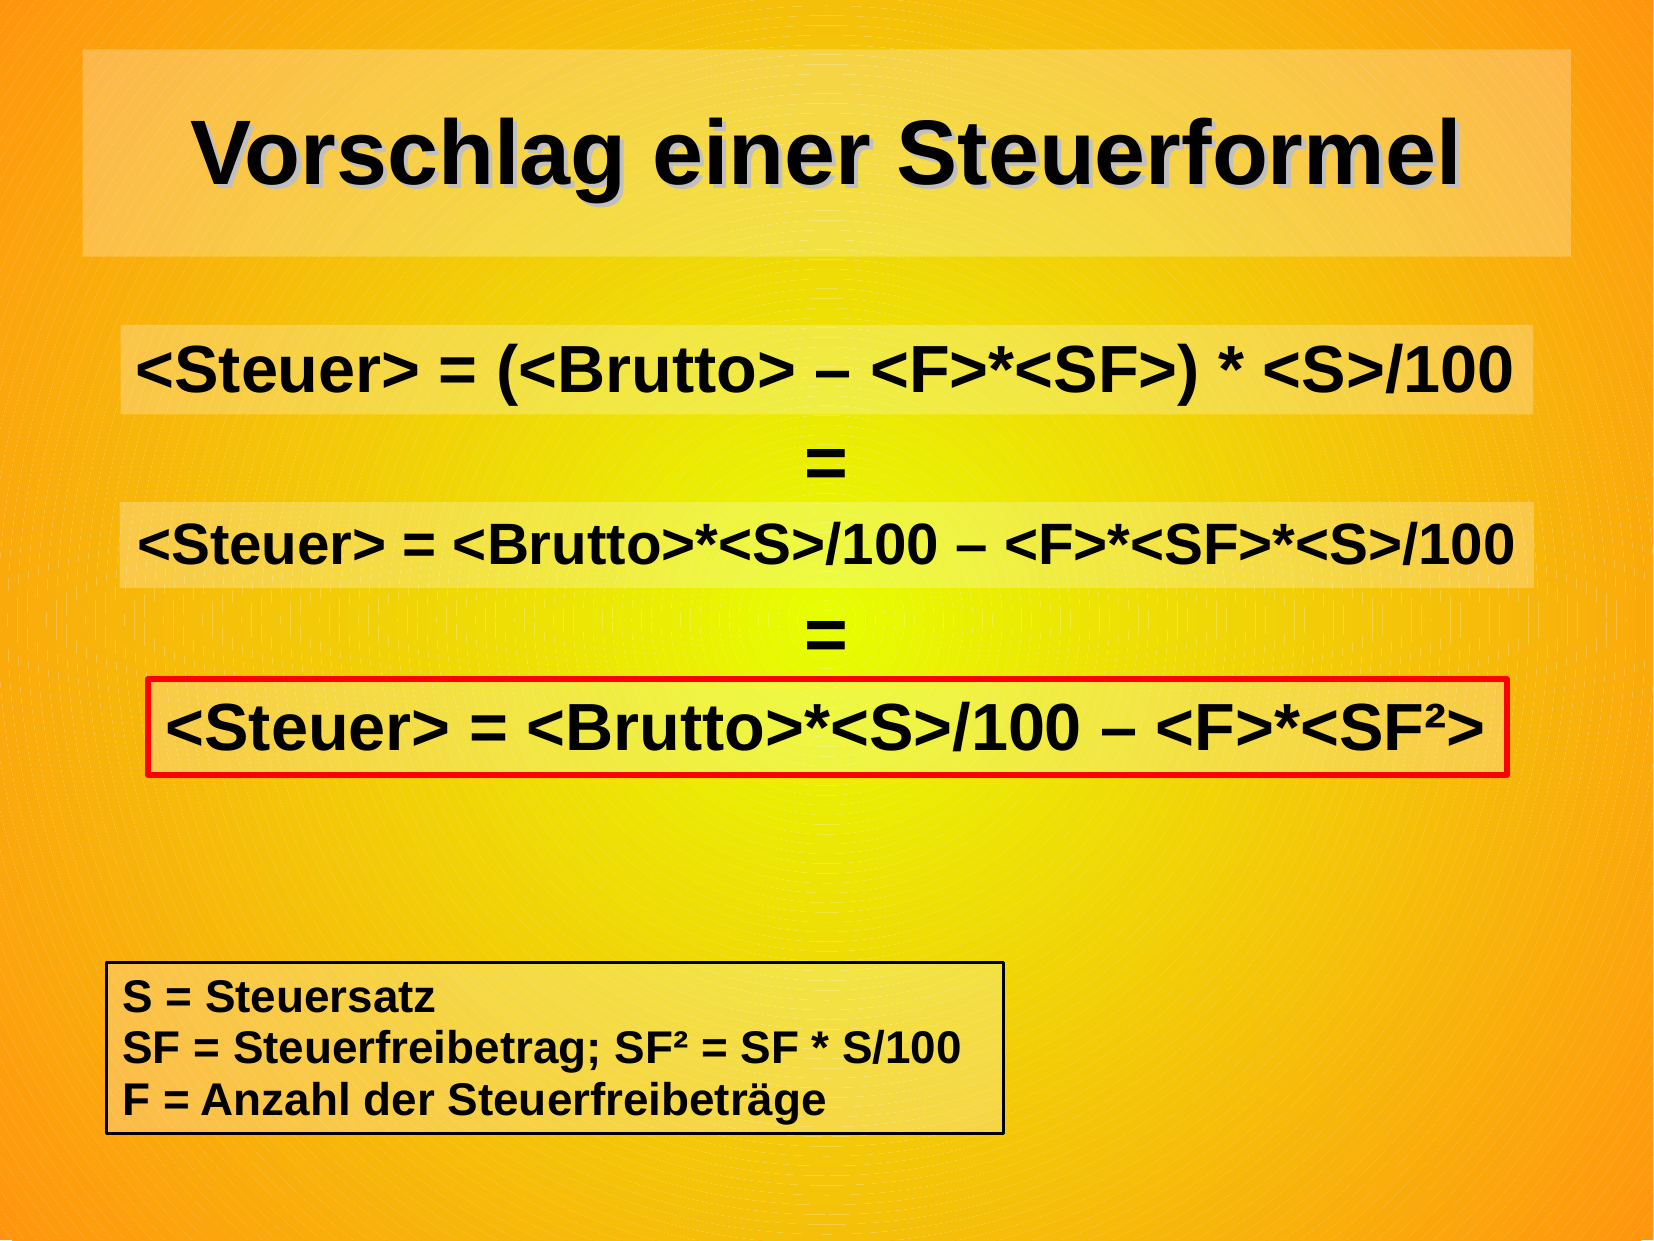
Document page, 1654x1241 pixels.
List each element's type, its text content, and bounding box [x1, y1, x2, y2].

text_box <Steuer> = <Brutto>*<S>/100 – <F>*<SF>*<S>/100 [119, 502, 1534, 588]
text_box <Steuer> = <Brutto>*<S>/100 – <F>*<SF²> [147, 679, 1508, 775]
text_box S = Steuersatz SF = Steuerfreibetrag; SF² = SF * S/100 F = Anzahl der Steuerfreibeträge [106, 962, 1004, 1134]
text_box = [790, 584, 864, 684]
text_box = [790, 413, 864, 513]
text_box <Steuer> = (<Brutto> – <F>*<SF>) * <S>/100 [120, 324, 1534, 415]
title Vorschlag einer Steuerformel [82, 49, 1571, 257]
